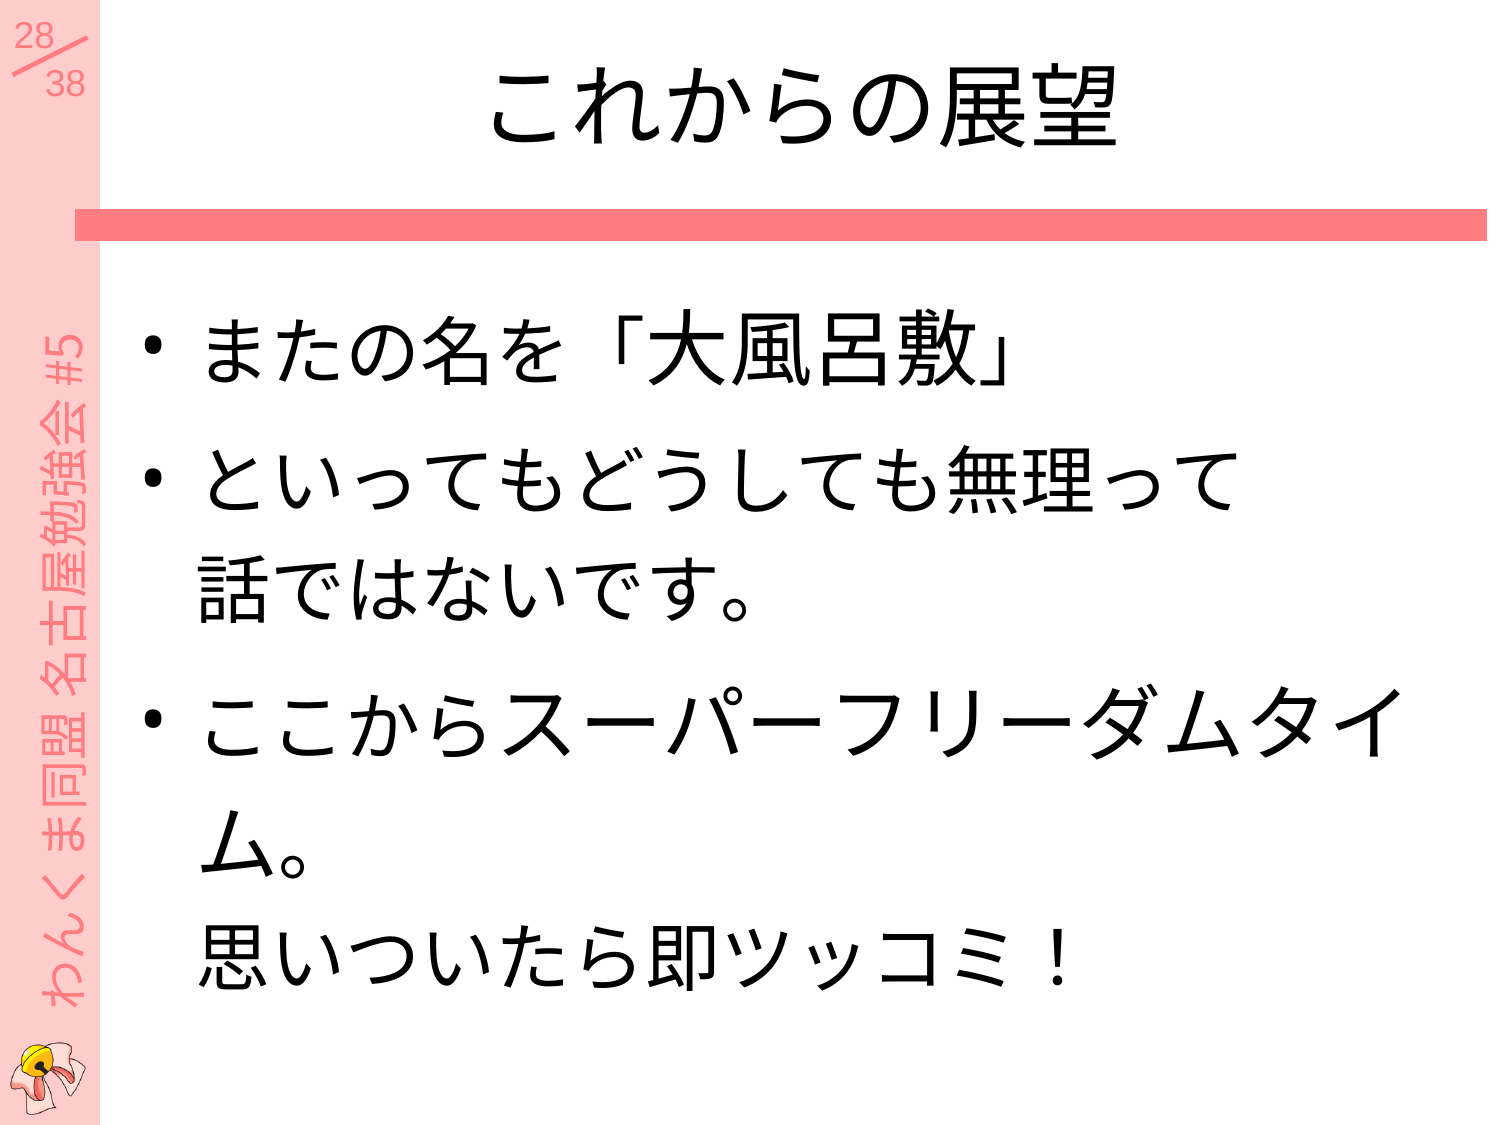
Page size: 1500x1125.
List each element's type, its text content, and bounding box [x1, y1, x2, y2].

list またの名を「大風呂敷」 といってもどうしても無理って 話ではないです。 ここからスーパーフリーダムタイム。 思いついたら即ツッコミ！ [125, 275, 1476, 1116]
picture [10, 1042, 86, 1115]
title これからの展望 [125, 0, 1476, 226]
